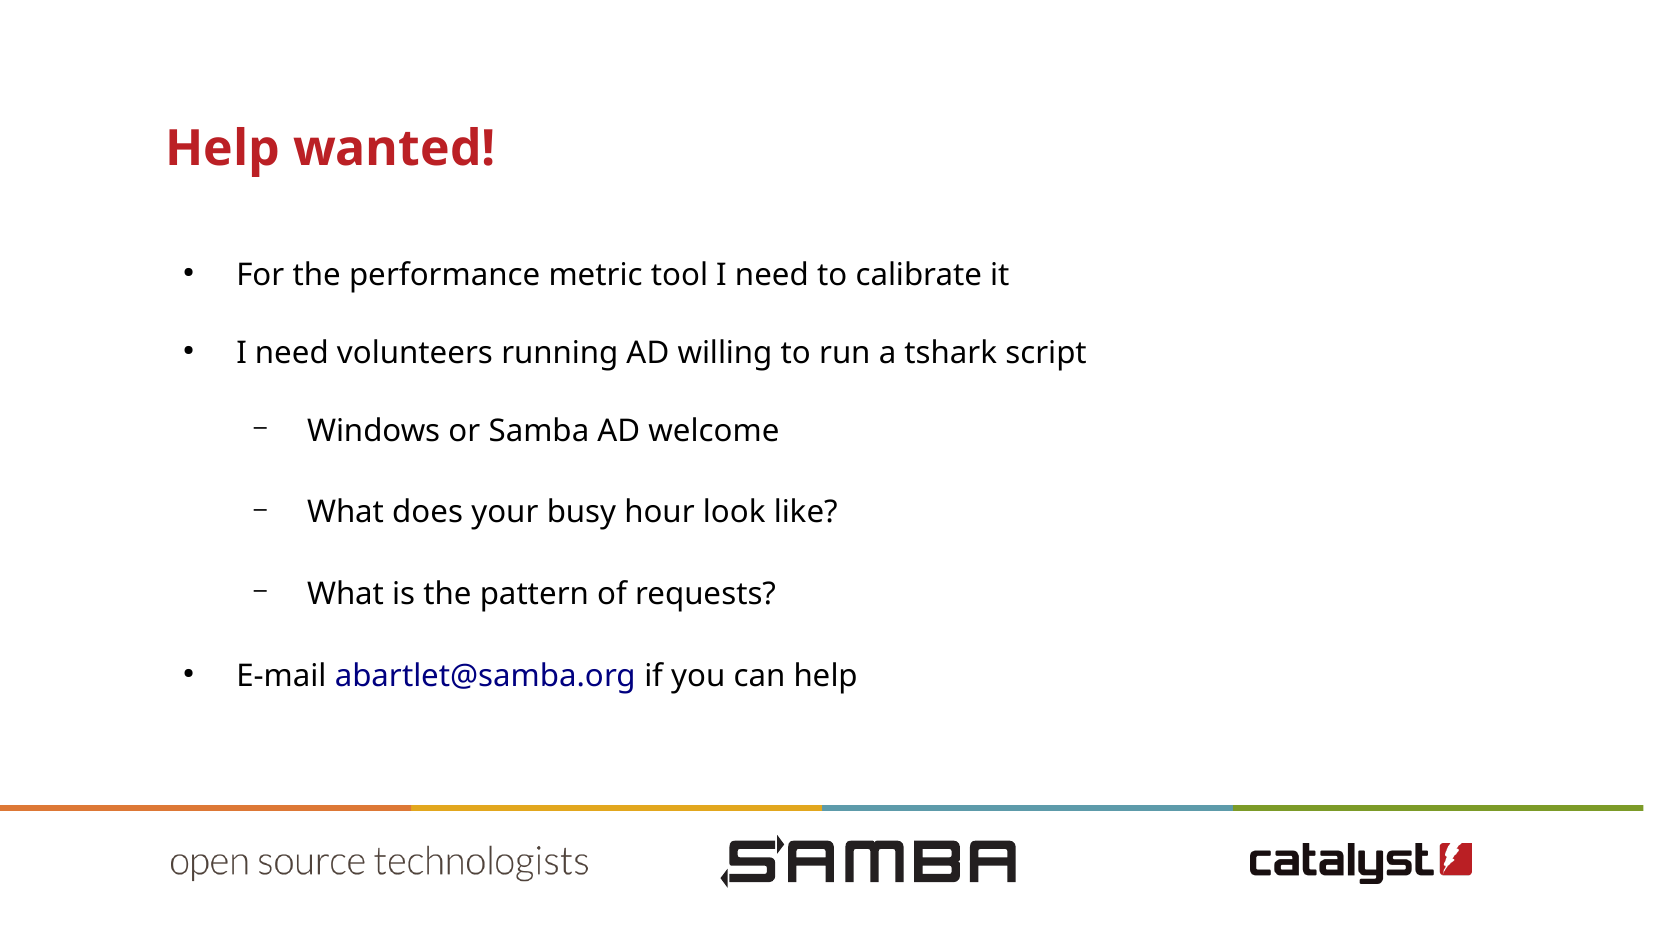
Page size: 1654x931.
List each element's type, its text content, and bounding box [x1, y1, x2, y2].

list For the performance metric tool I need to calibrate it I need volunteers running AD willing to run a tshark script Windows or Samba AD welcome What does your busy hour look like? What is the pattern of requests? E-mail abartlet@samba.org if you can help [165, 230, 1489, 770]
title Help wanted! [165, 68, 1489, 224]
picture [0, 805, 1644, 884]
